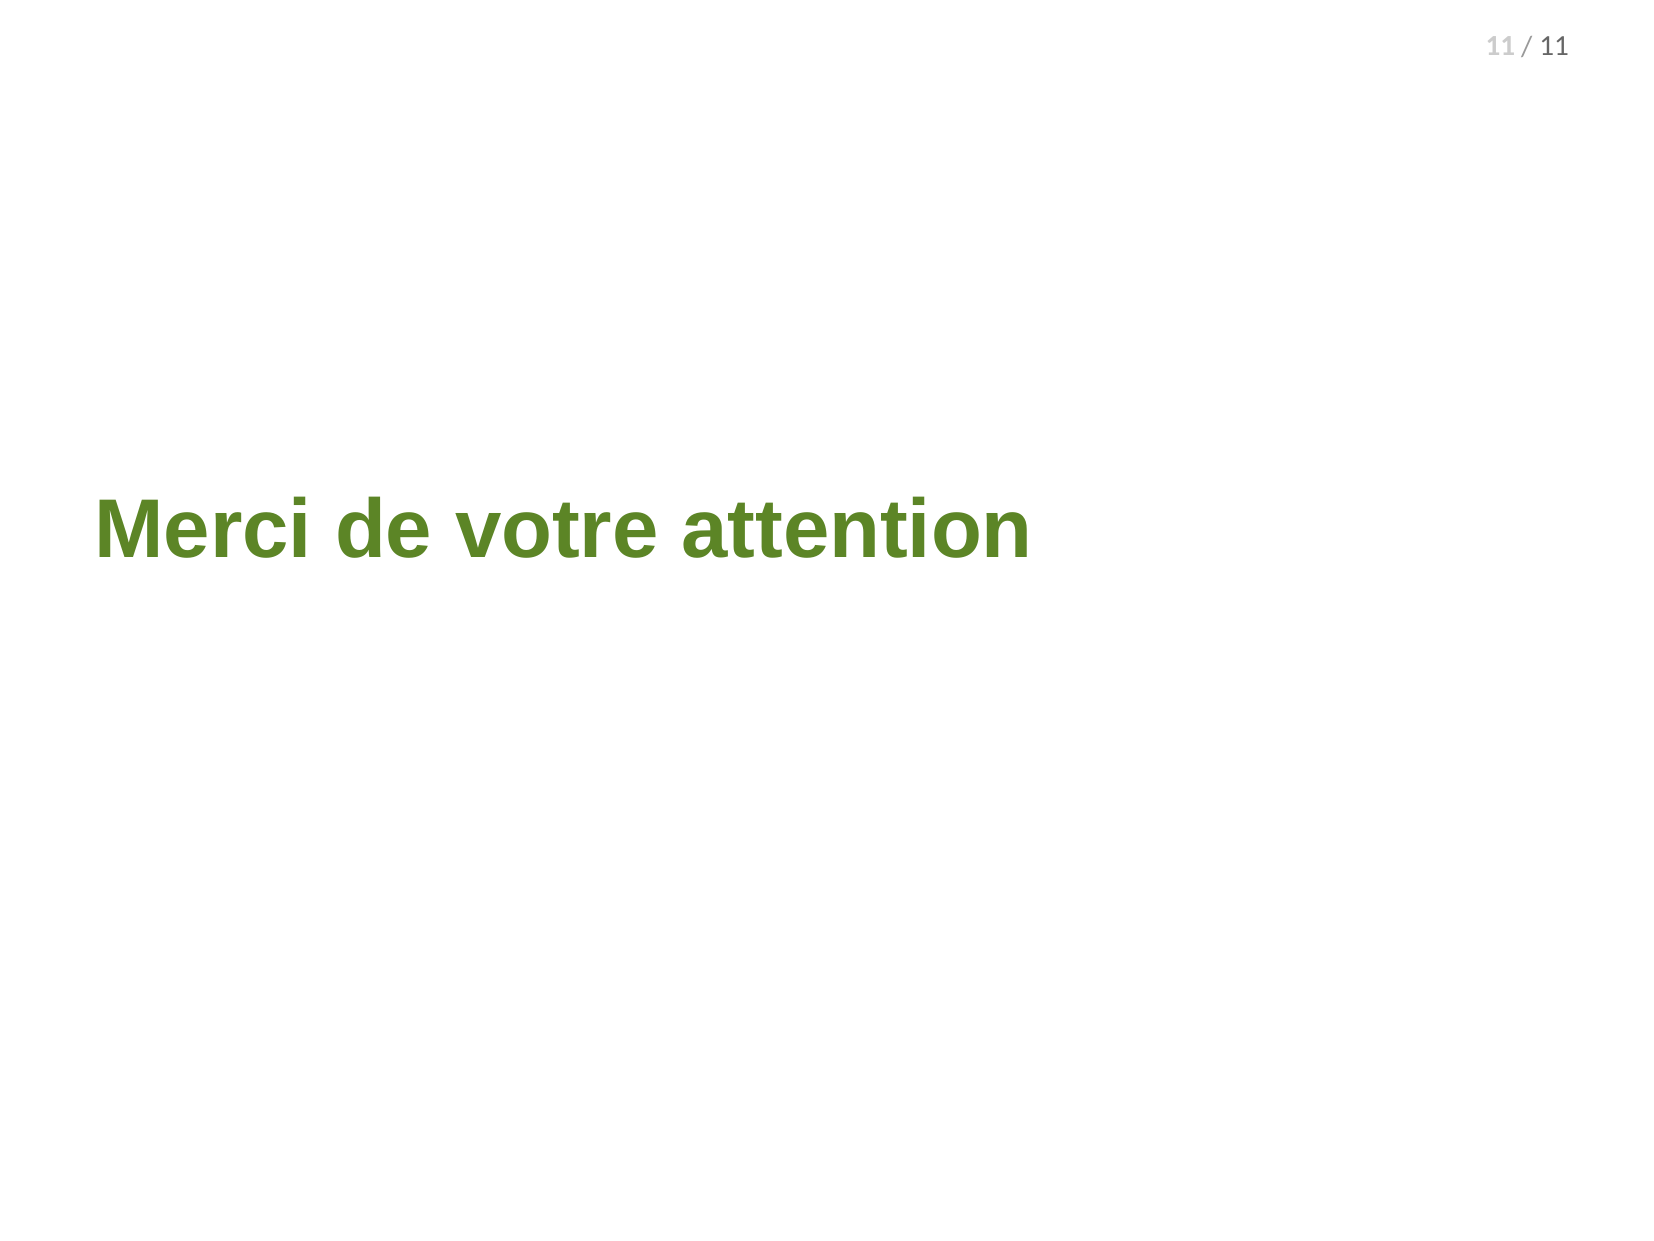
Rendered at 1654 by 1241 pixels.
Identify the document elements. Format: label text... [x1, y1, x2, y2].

title Merci de votre attention [94, 425, 1571, 633]
